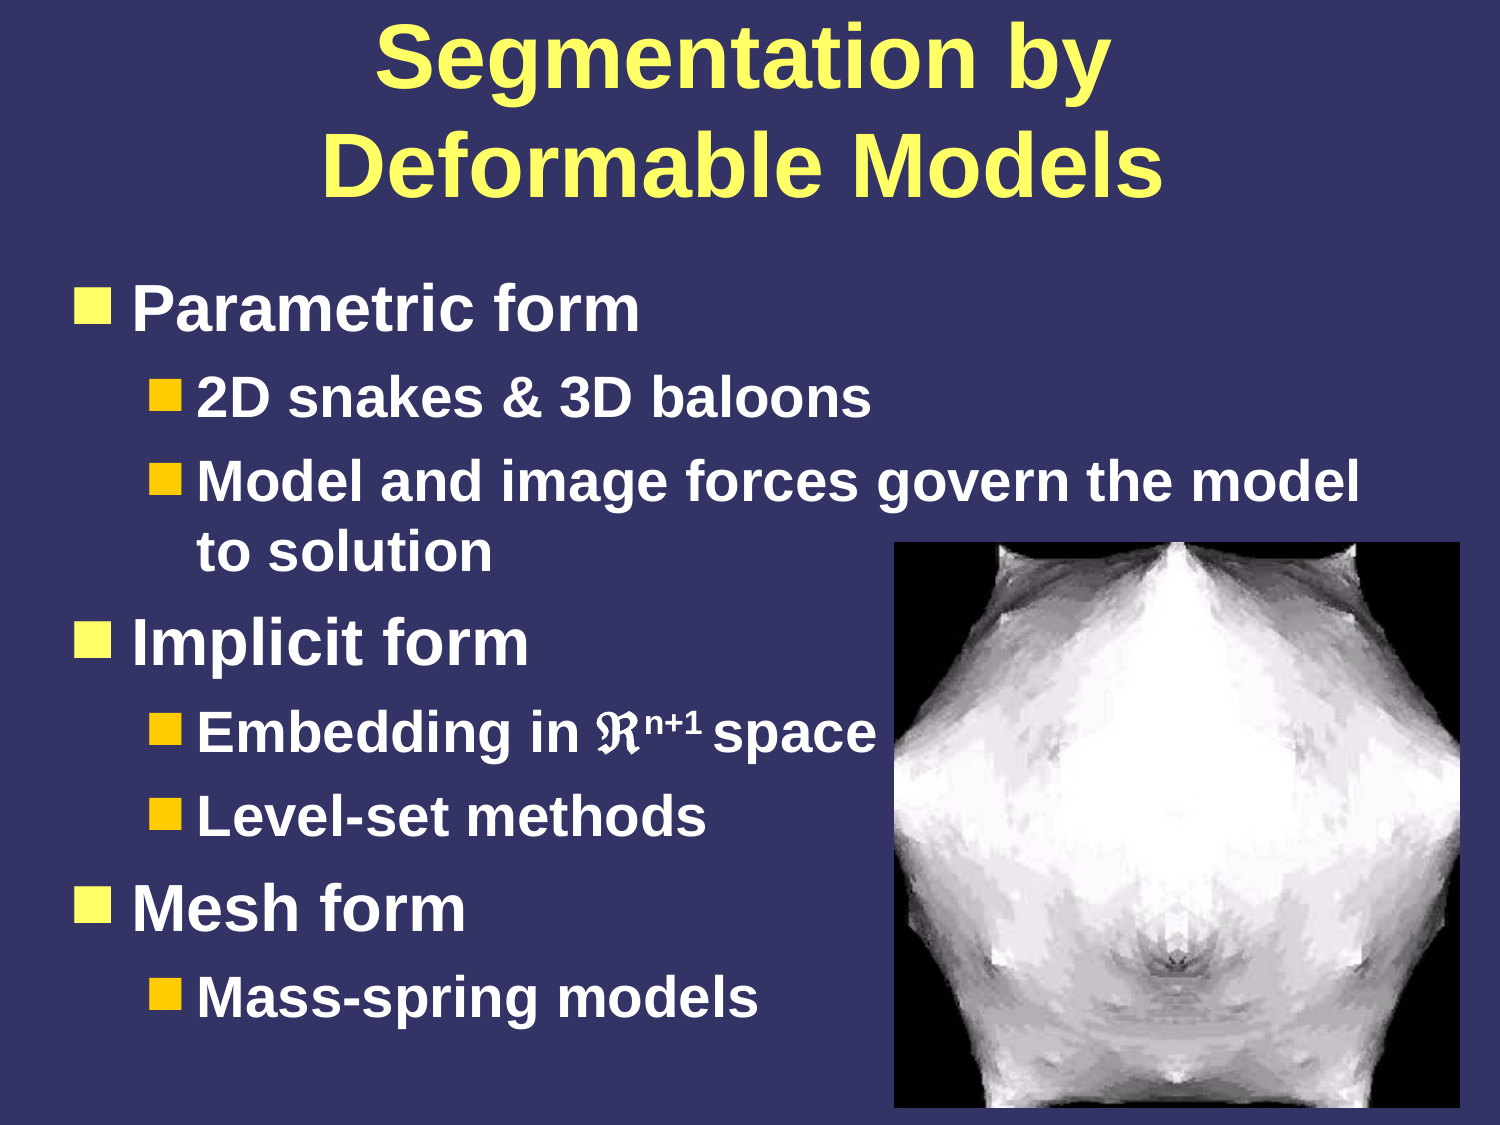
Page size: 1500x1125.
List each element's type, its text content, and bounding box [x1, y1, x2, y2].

picture [894, 542, 1460, 1108]
title Segmentation by Deformable Models [99, 0, 1388, 225]
list Parametric form 2D snakes & 3D baloons Model and image forces govern the model to solution Implicit form Embedding in ℜn+1 space Level-set methods Mesh form Mass-spring models [59, 258, 1437, 1092]
